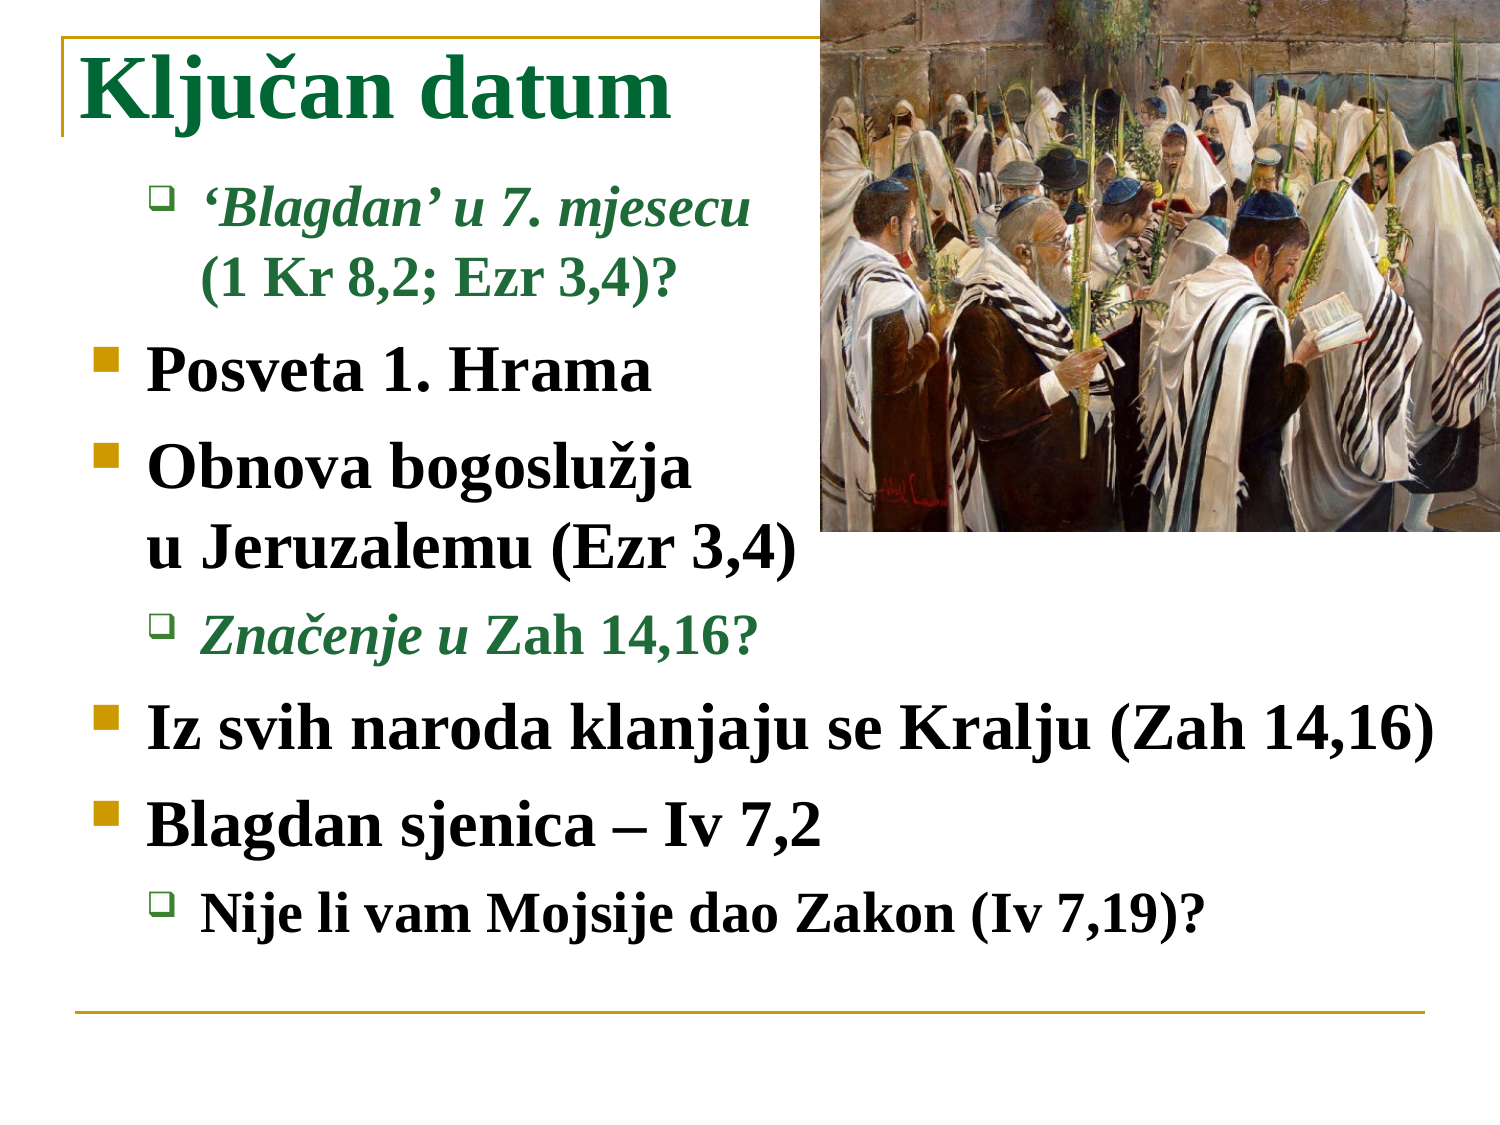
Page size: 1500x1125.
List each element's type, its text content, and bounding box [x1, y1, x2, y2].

picture [820, 0, 1500, 533]
list ‘Blagdan’ u 7. mjesecu (1 Kr 8,2; Ezr 3,4)? Posveta 1. Hrama Obnova bogoslužja u Jeruzalemu (Ezr 3,4) Značenje u Zah 14,16? Iz svih naroda klanjaju se Kralju (Zah 14,16) Blagdan sjenica – Iv 7,2 Nije li vam Mojsije dao Zakon (Iv 7,19)? [75, 160, 1500, 1006]
title Ključan datum [64, 19, 820, 206]
